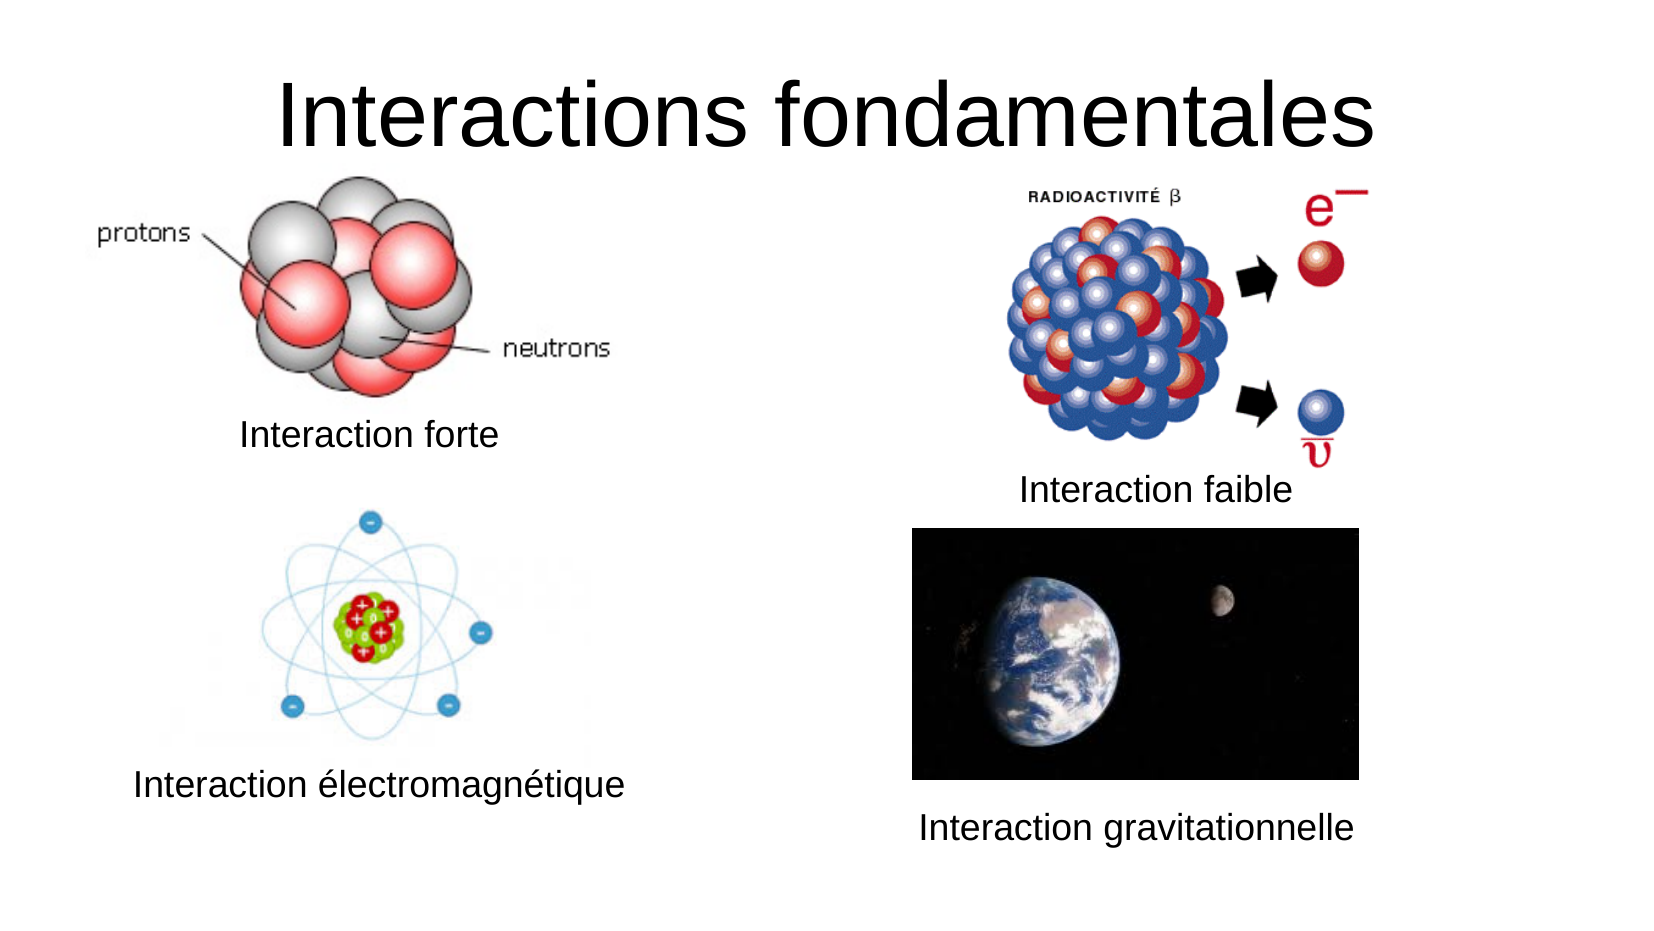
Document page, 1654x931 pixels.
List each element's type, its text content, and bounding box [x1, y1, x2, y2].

picture [912, 528, 1359, 780]
text_box Interaction gravitationnelle [903, 798, 1436, 898]
text_box Interaction faible [1003, 460, 1430, 518]
picture [159, 483, 591, 755]
text_box Interaction électromagnétique [118, 755, 650, 855]
text_box Interaction forte [224, 406, 650, 463]
picture [85, 163, 626, 414]
title Interactions fondamentales [82, 37, 1571, 193]
picture [1003, 177, 1378, 460]
